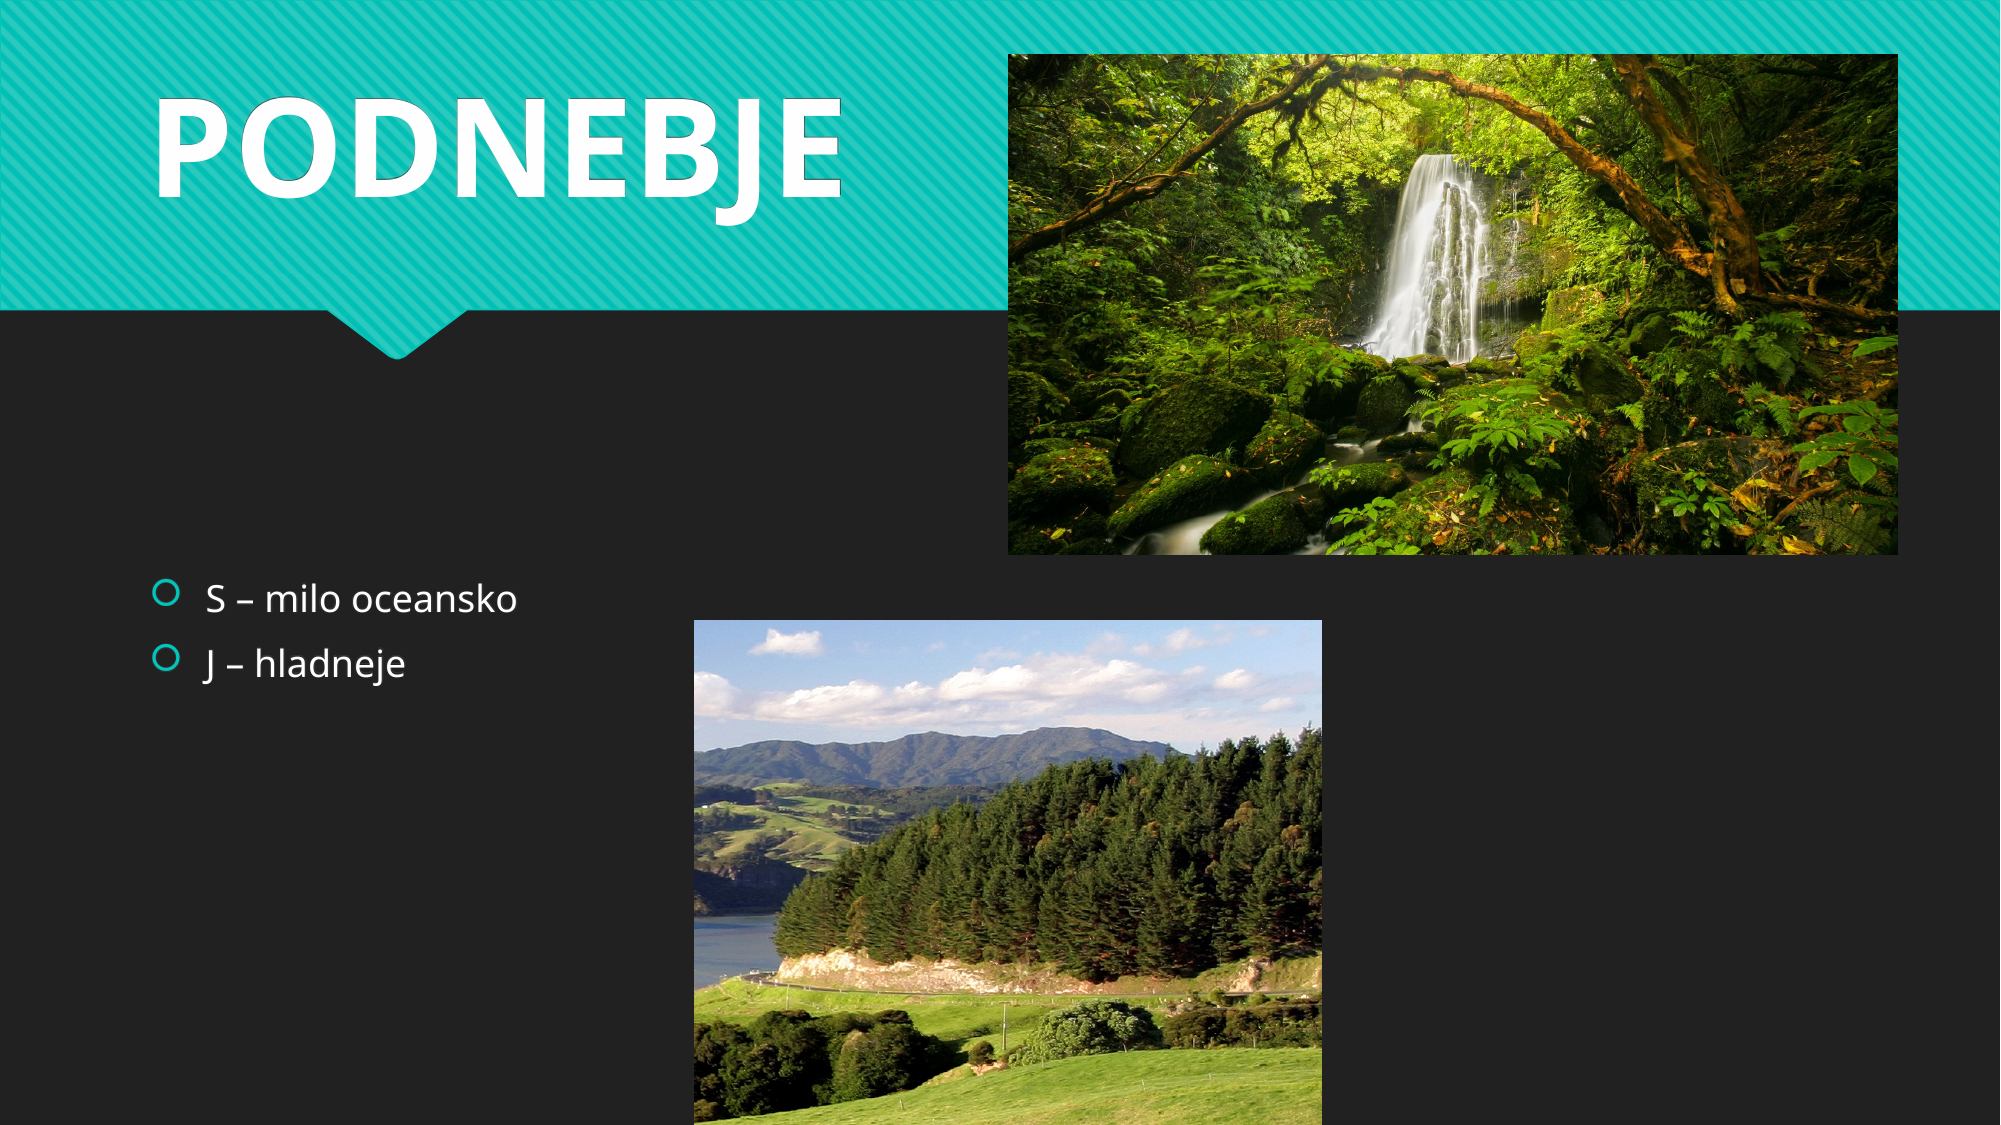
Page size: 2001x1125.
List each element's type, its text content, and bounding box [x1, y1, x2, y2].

title PODNEBJE [132, 73, 1008, 233]
picture [1, 1, 1999, 555]
picture [694, 620, 1322, 1125]
list S – milo oceansko J – hladneje [134, 364, 1866, 962]
